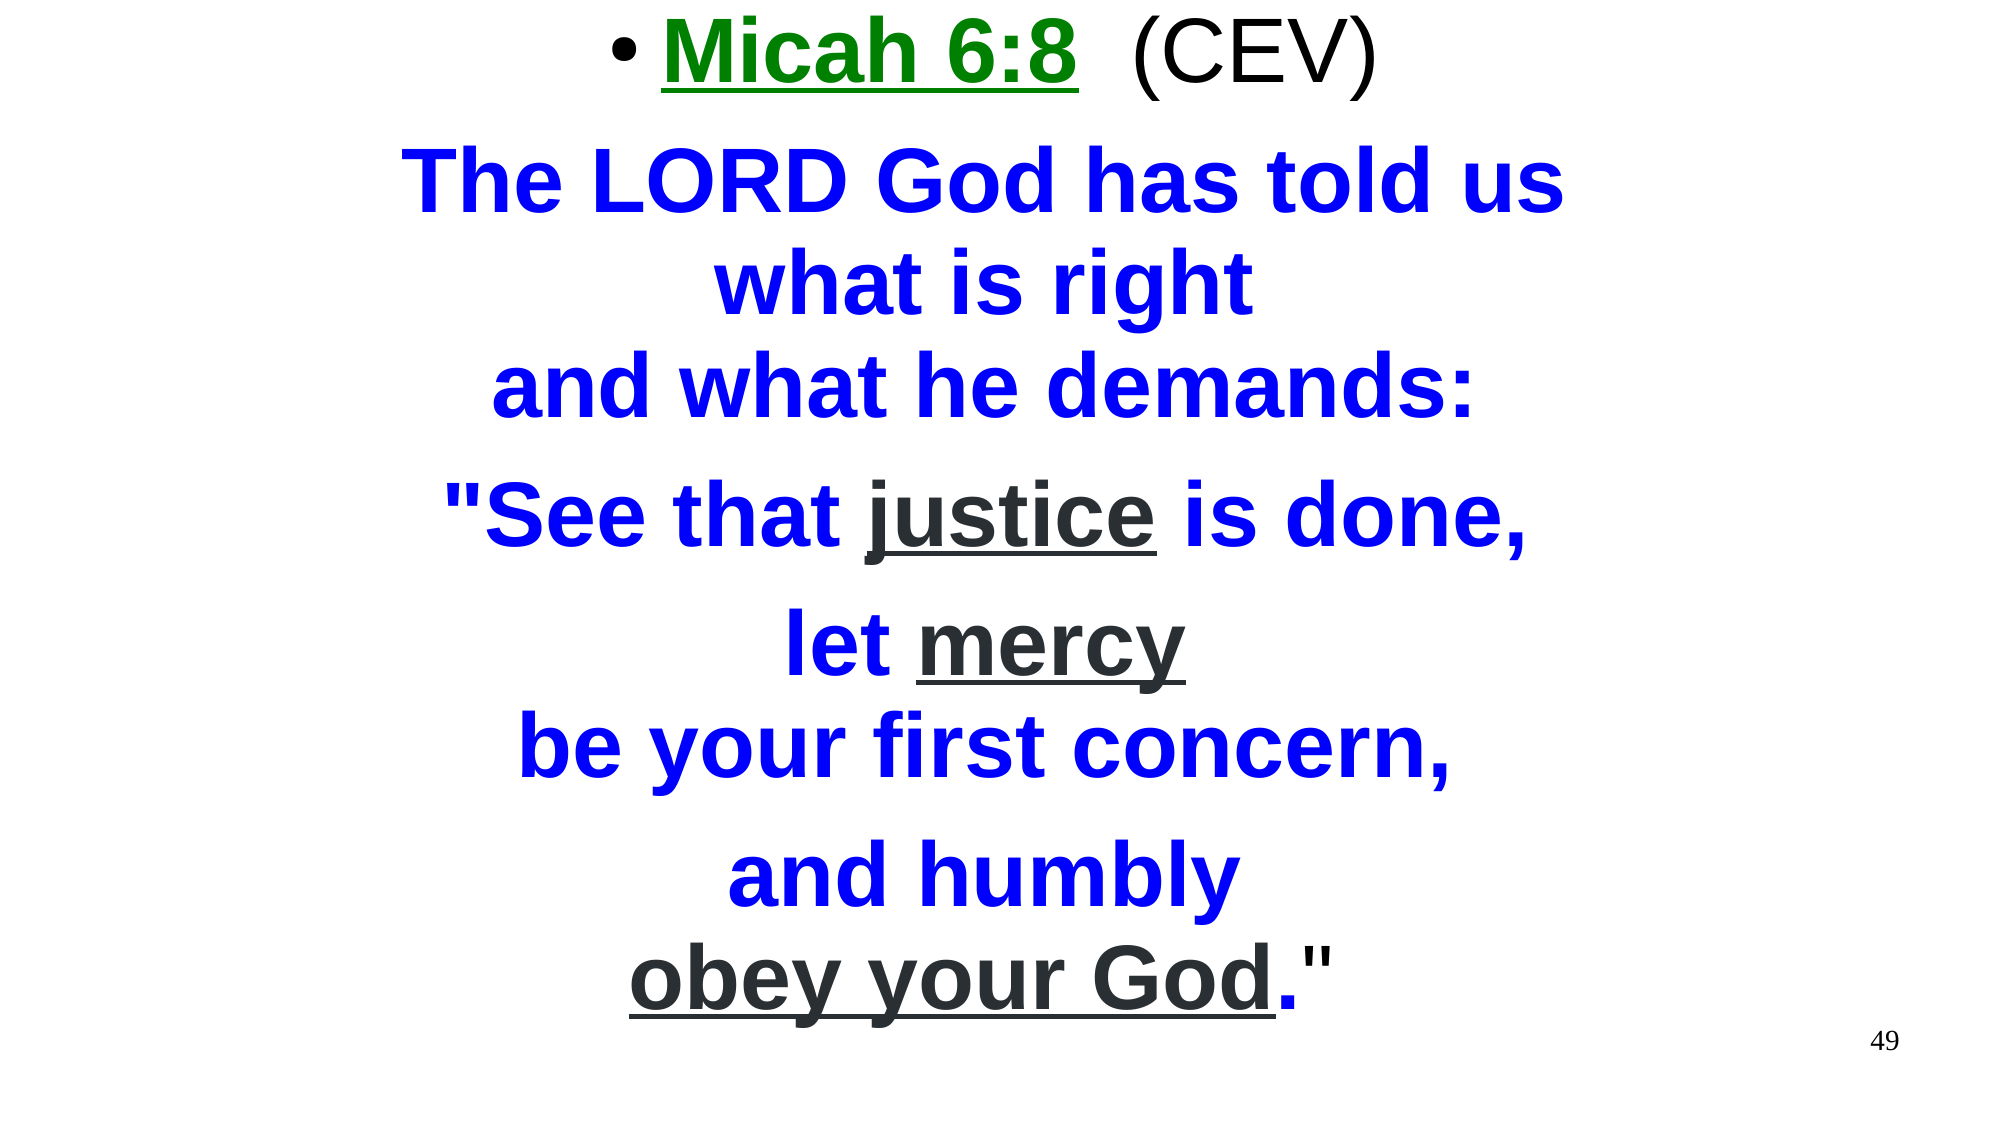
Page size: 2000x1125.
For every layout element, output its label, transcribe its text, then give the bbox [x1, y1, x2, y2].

list Micah 6:8 (CEV) The LORD God has told us what is right and what he demands: "See that justice is done, let mercy be your first concern, and humbly obey your God." [0, 0, 1996, 1123]
